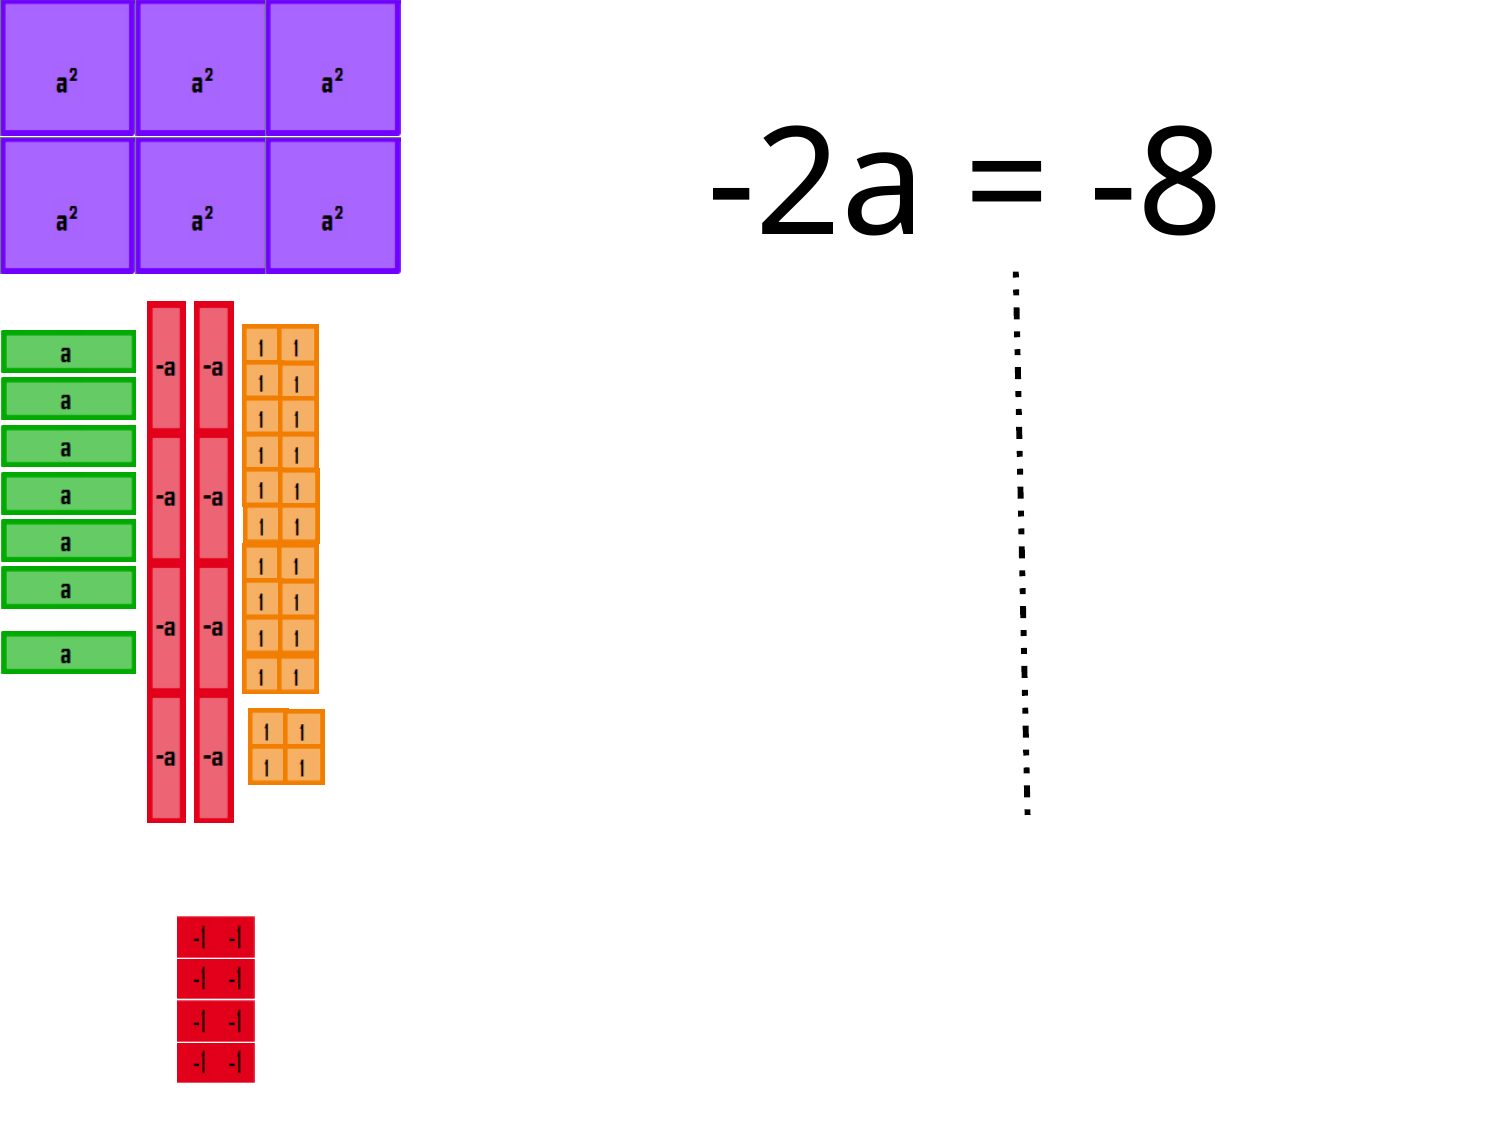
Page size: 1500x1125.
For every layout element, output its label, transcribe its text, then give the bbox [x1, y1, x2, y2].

picture [242, 324, 320, 694]
picture [0, 519, 136, 562]
picture [0, 137, 401, 274]
picture [194, 301, 234, 823]
picture [0, 330, 136, 373]
picture [0, 472, 136, 515]
picture [0, 631, 136, 674]
picture [0, 377, 136, 420]
text_box -2a = -8 [692, 76, 1239, 272]
picture [177, 915, 255, 1084]
picture [0, 0, 401, 136]
picture [0, 425, 136, 468]
picture [248, 708, 325, 785]
picture [147, 301, 186, 823]
picture [0, 566, 136, 609]
